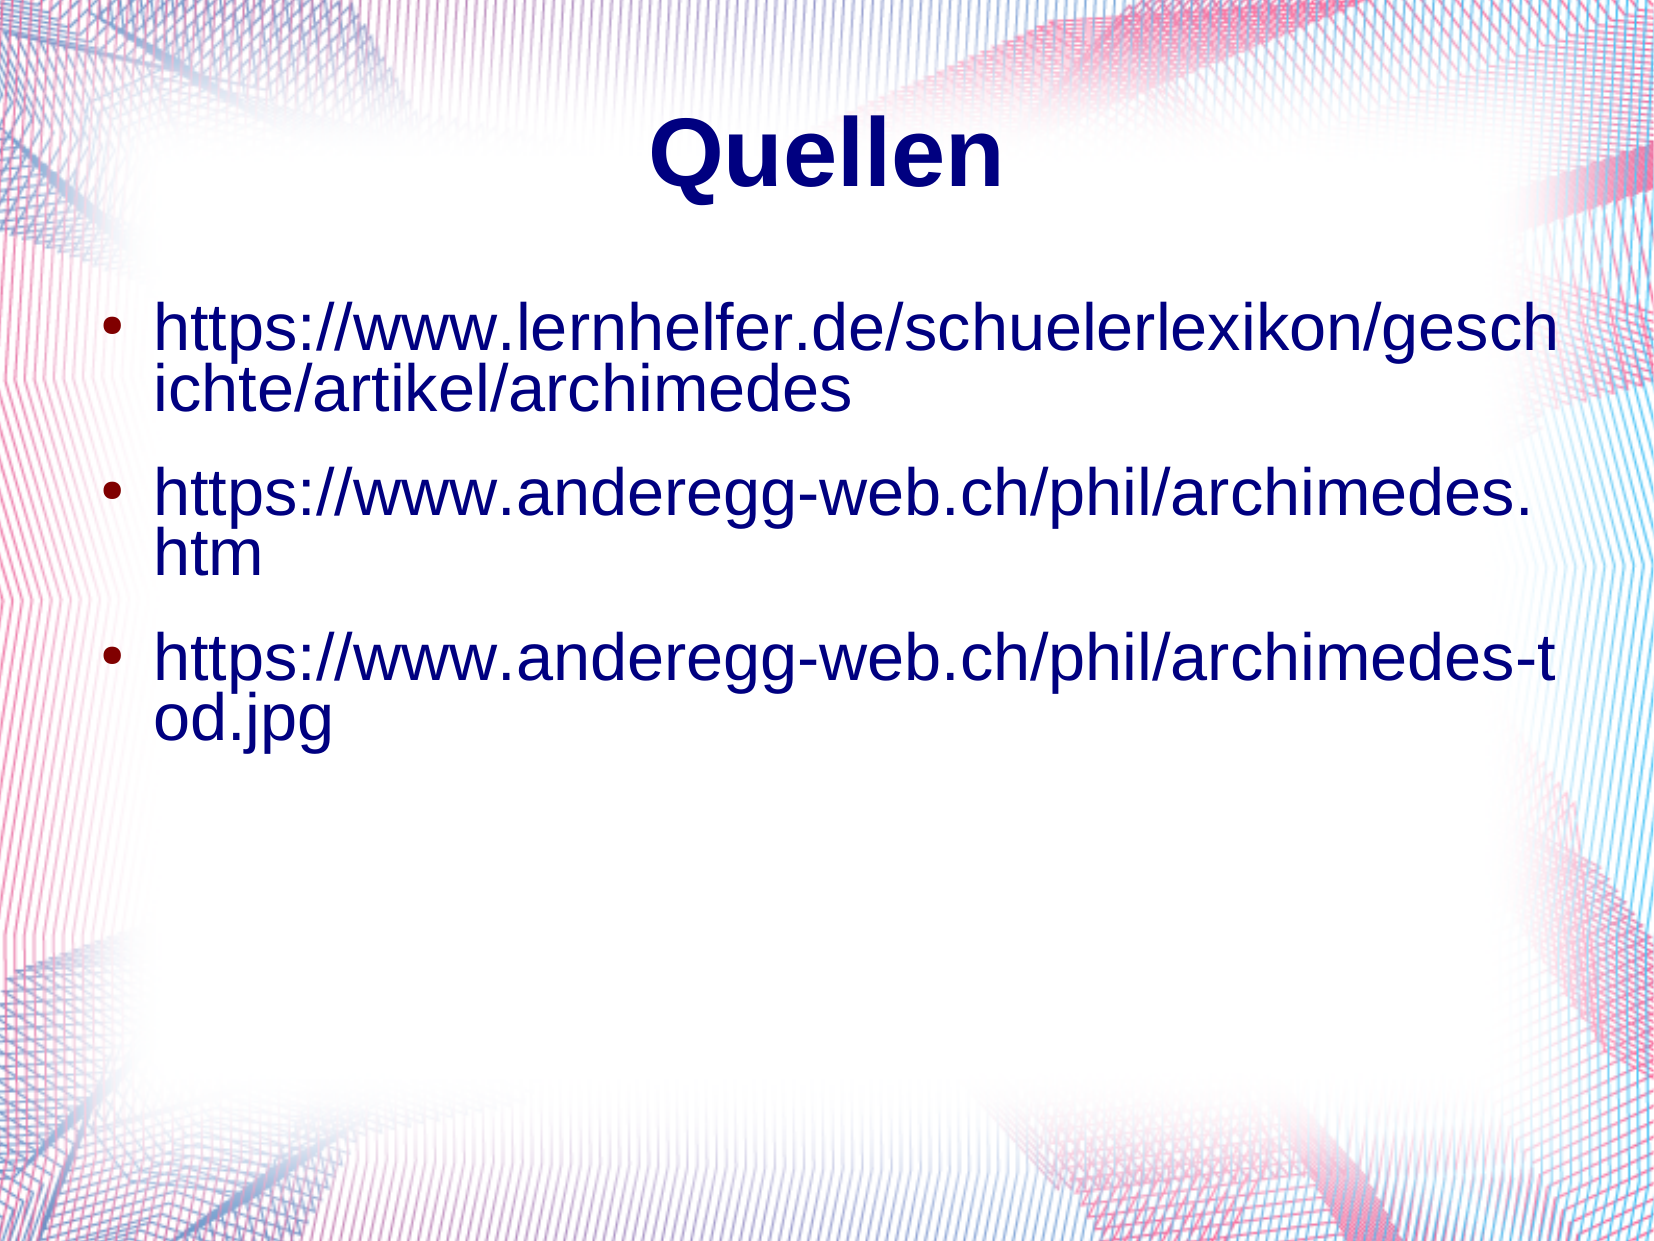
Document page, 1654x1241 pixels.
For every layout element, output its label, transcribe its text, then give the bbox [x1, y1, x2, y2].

title Quellen [82, 49, 1571, 257]
list https://www.lernhelfer.de/schuelerlexikon/geschichte/artikel/archimedes https://www.anderegg-web.ch/phil/archimedes.htm https://www.anderegg-web.ch/phil/archimedes-tod.jpg [82, 290, 1571, 1109]
picture [0, 0, 1654, 1241]
